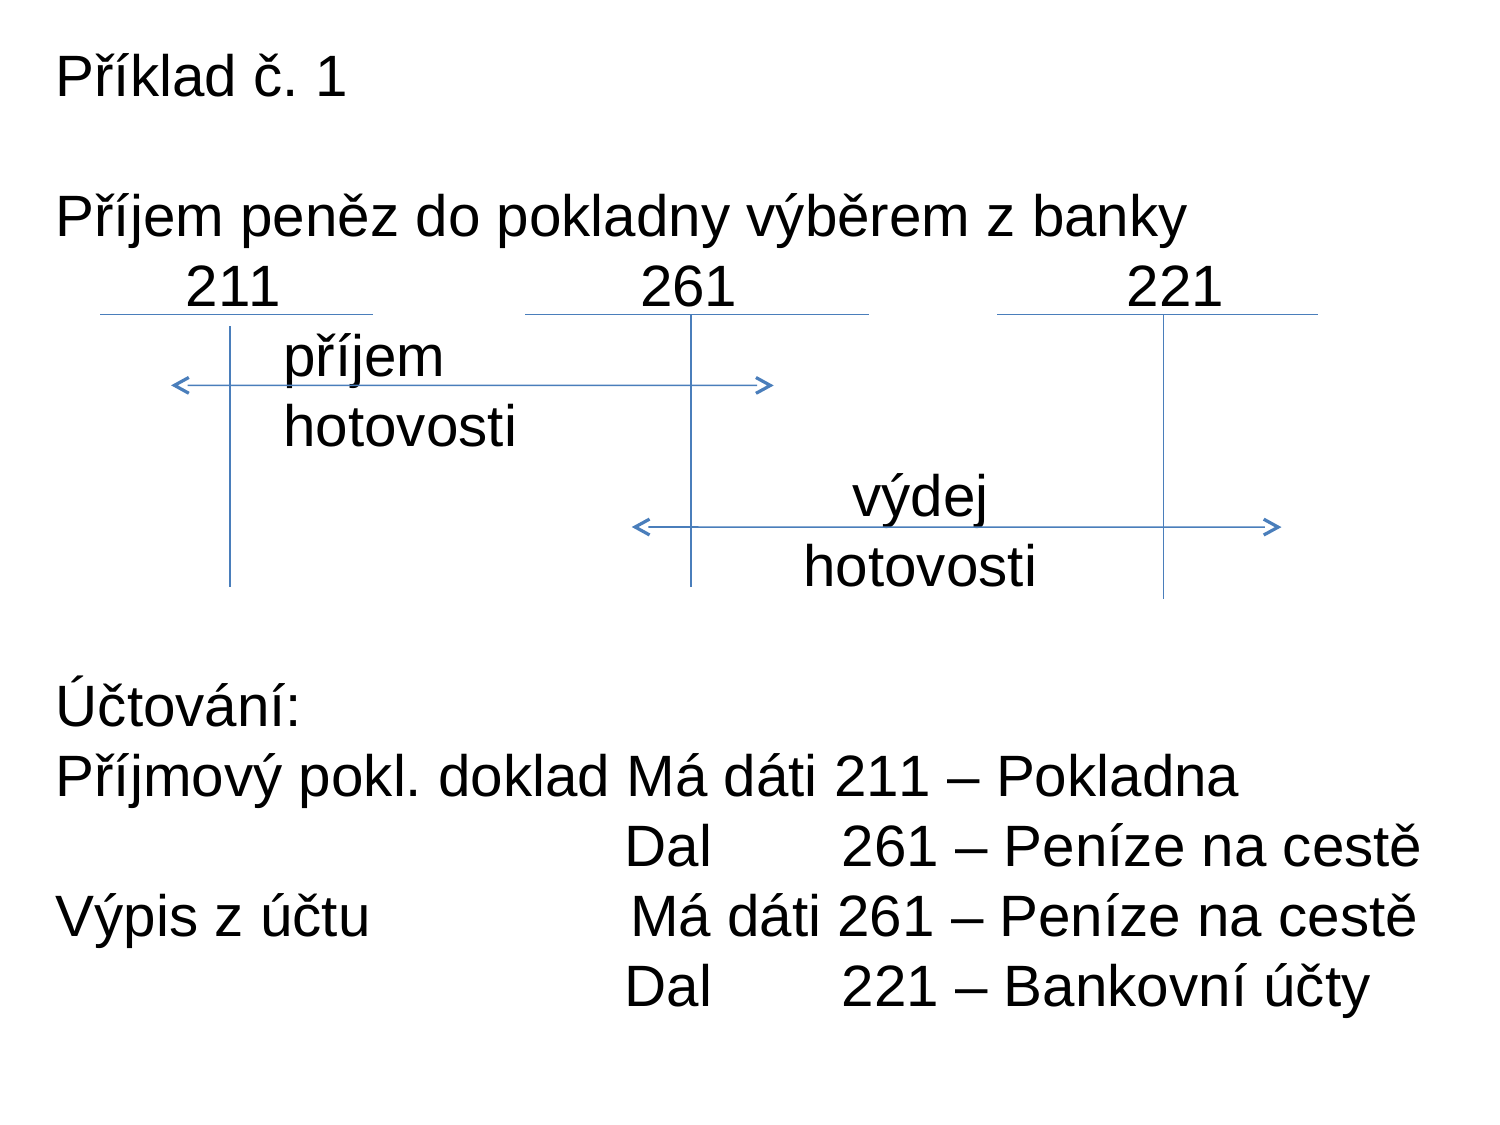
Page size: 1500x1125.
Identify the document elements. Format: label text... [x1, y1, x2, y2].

text_box Příklad č. 1 Příjem peněz do pokladny výběrem z banky 211 261 221 příjem hotovosti výdej hotovosti Účtování: Příjmový pokl. doklad Má dáti 211 – Pokladna Dal 261 – Peníze na cestě Výpis z účtu Má dáti 261 – Peníze na cestě Dal 221 – Bankovní účty [41, 30, 1471, 1027]
